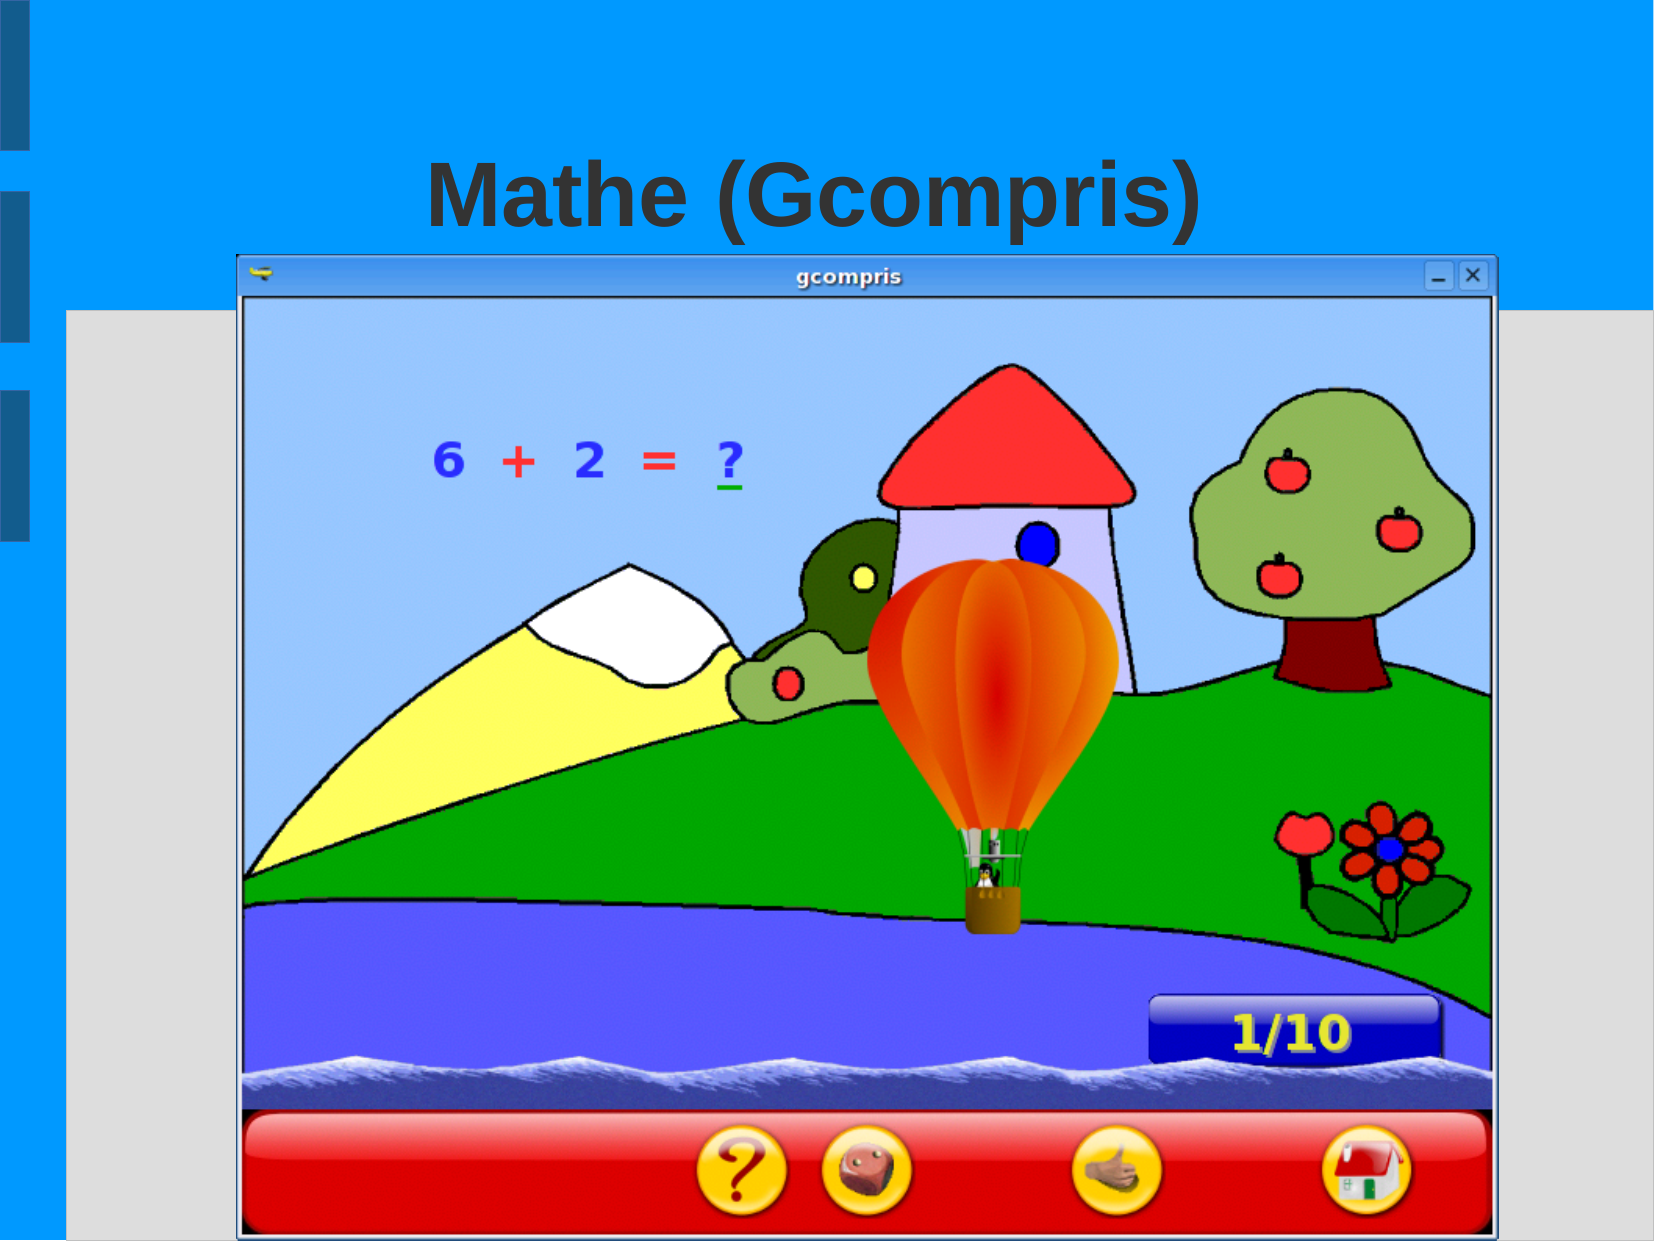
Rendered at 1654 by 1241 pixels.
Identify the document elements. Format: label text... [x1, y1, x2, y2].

title Mathe (Gcompris) [121, 91, 1534, 299]
picture [236, 254, 1499, 1241]
